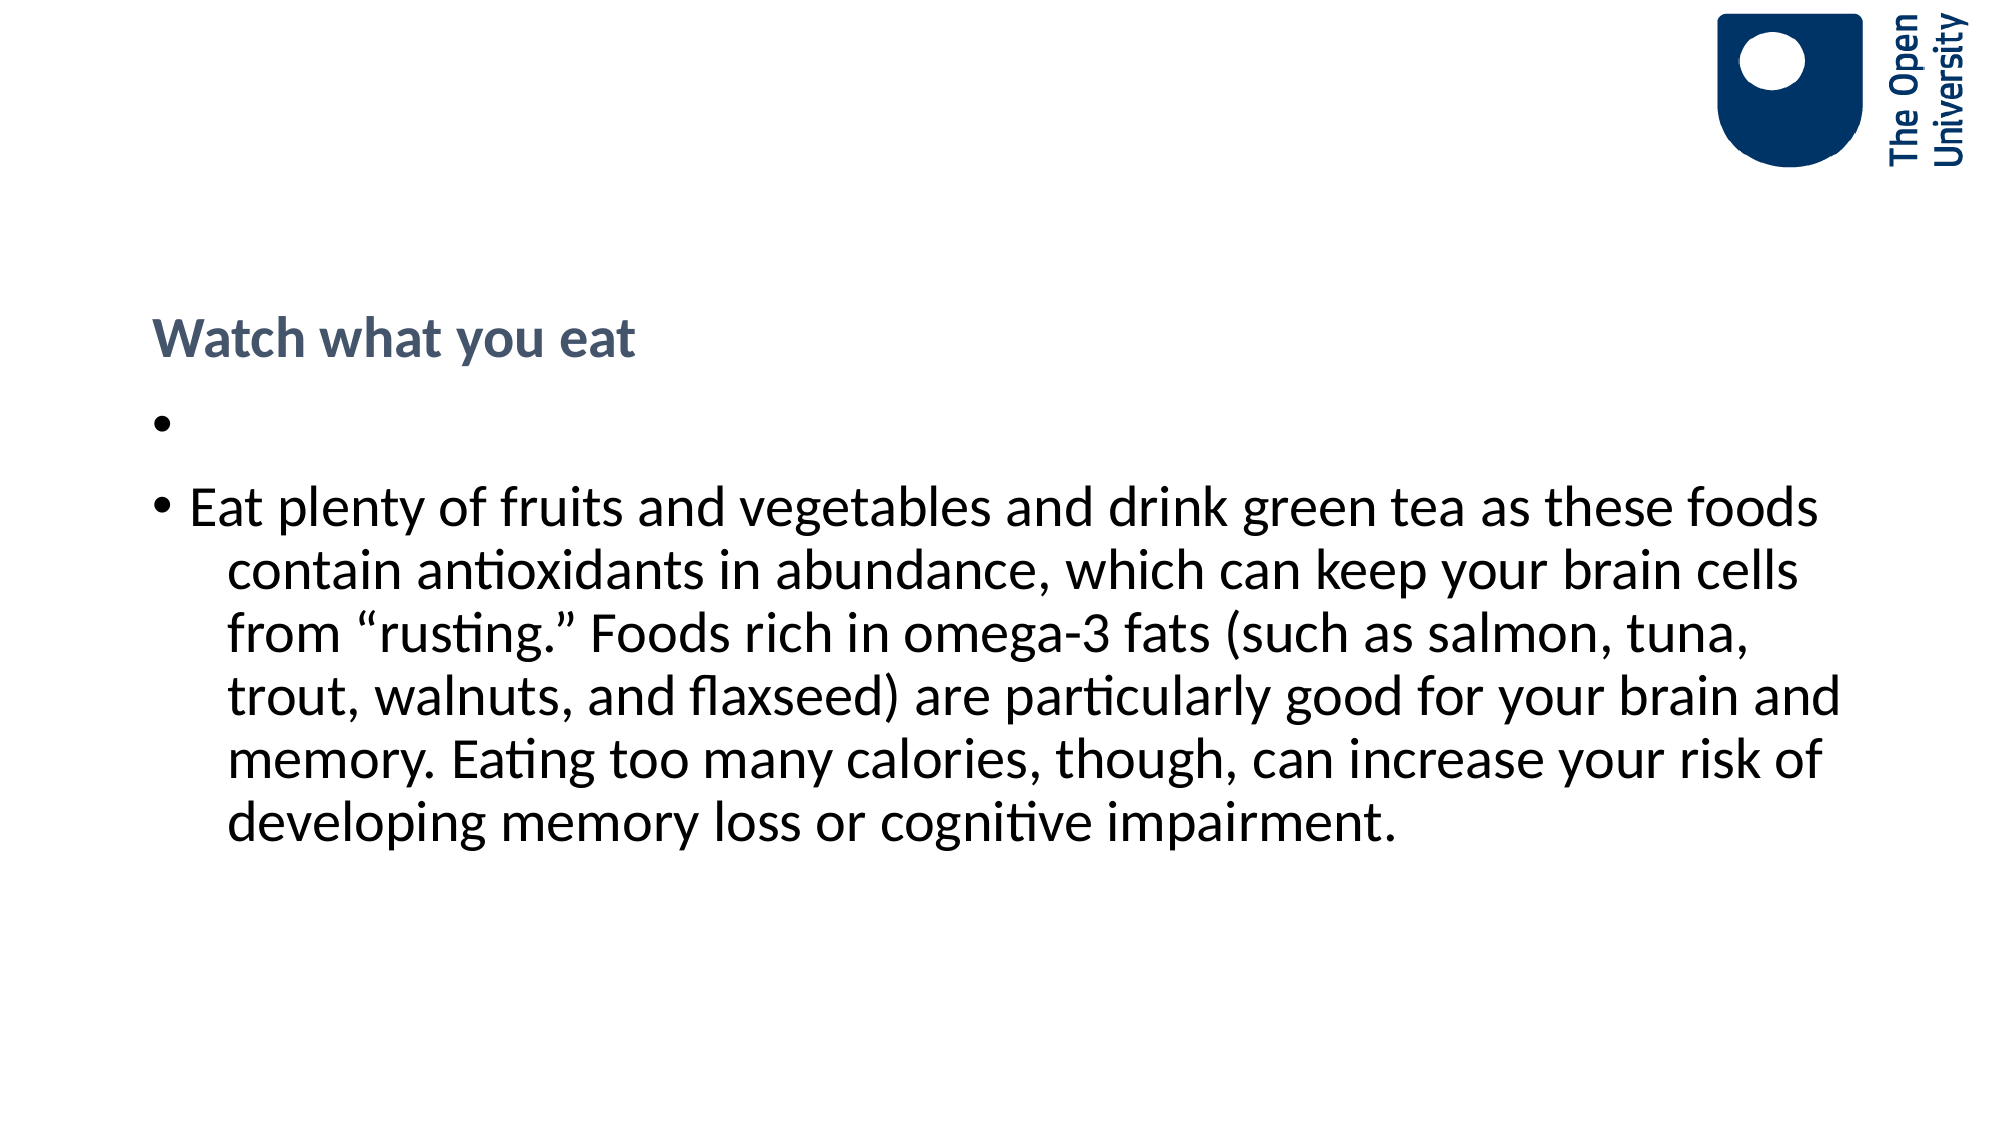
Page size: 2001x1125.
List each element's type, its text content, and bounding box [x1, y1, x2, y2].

picture [1716, 10, 1971, 170]
list Watch what you eat Eat plenty of fruits and vegetables and drink green tea as these foods contain antioxidants in abundance, which can keep your brain cells from “rusting.” Foods rich in omega-3 fats (such as salmon, tuna, trout, walnuts, and flaxseed) are particularly good for your brain and memory. Eating too many calories, though, can increase your risk of developing memory loss or cognitive impairment. [137, 299, 1863, 1014]
